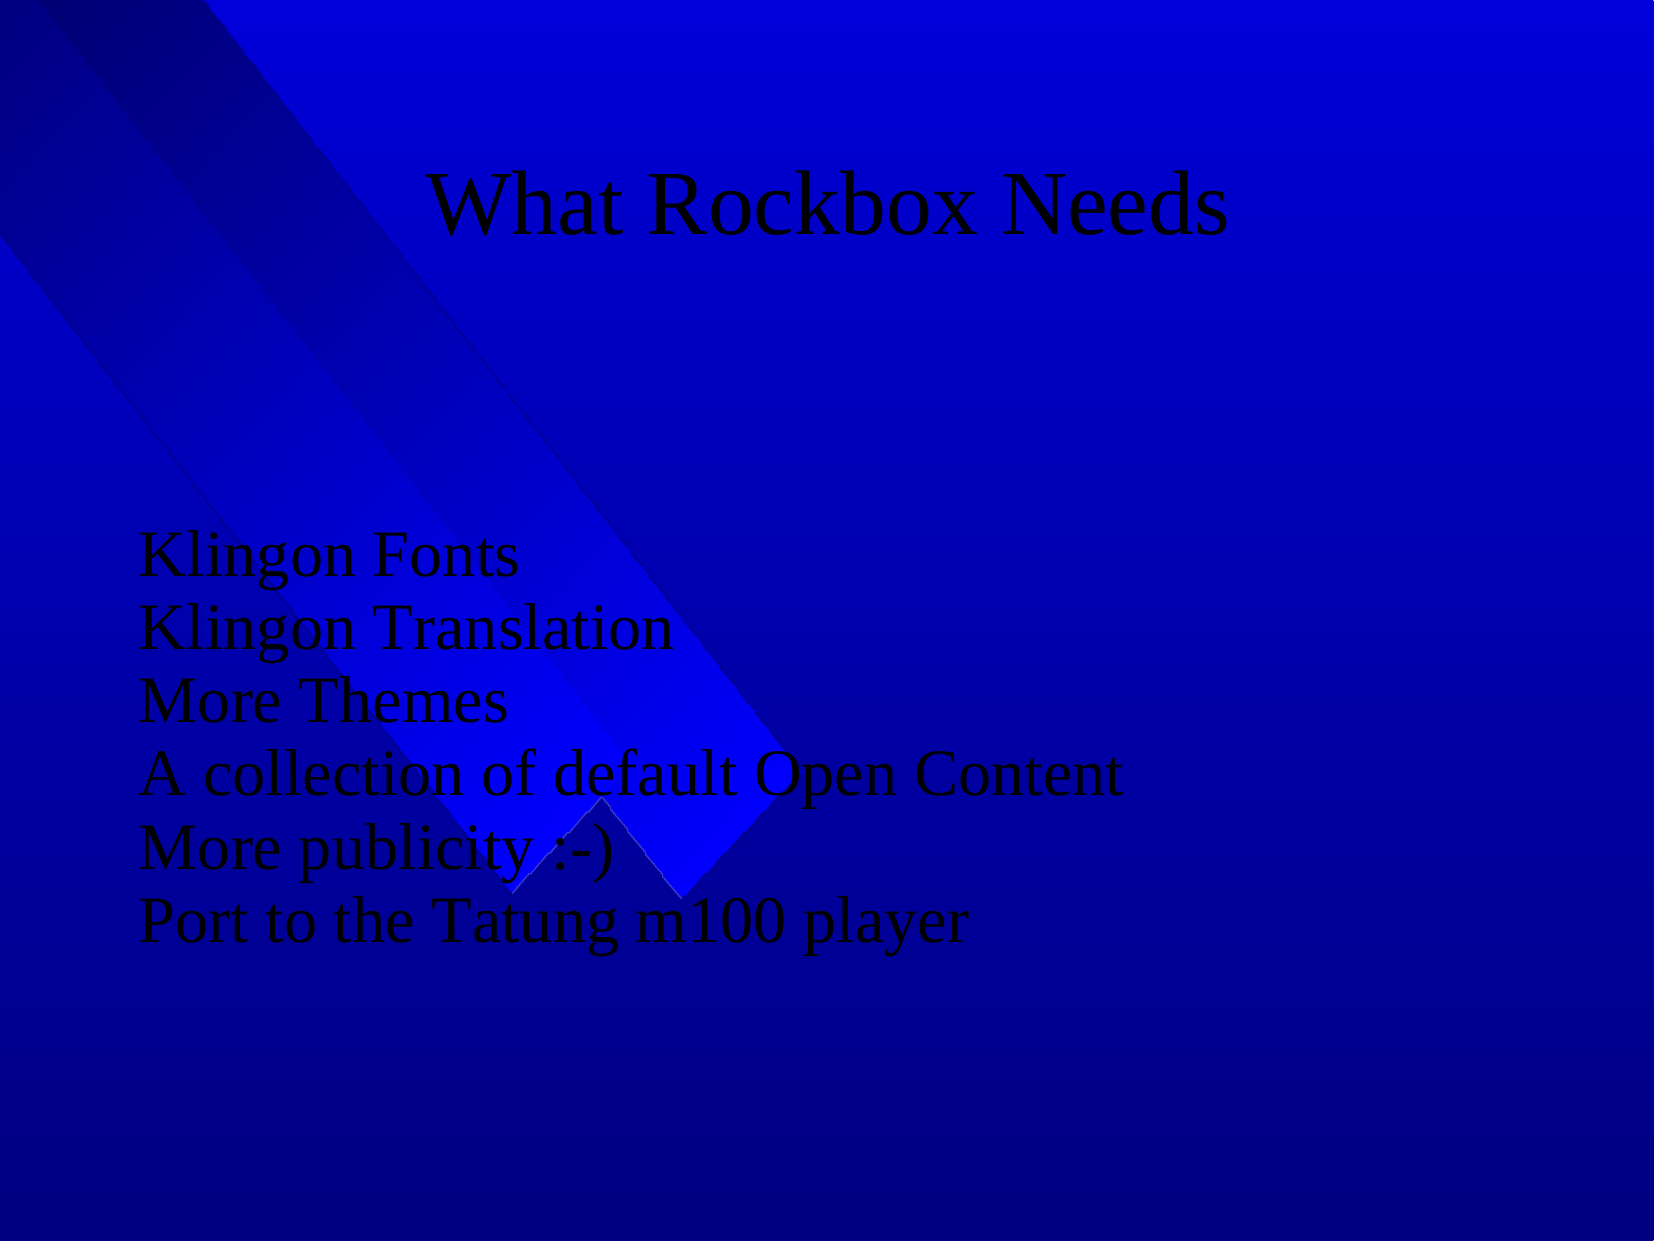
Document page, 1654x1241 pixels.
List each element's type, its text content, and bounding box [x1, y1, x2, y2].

title What Rockbox Needs [122, 99, 1535, 307]
subtitle Klingon Fonts Klingon Translation More Themes A collection of default Open Content More publicity :-) Port to the Tatung m100 player [122, 346, 1535, 1128]
